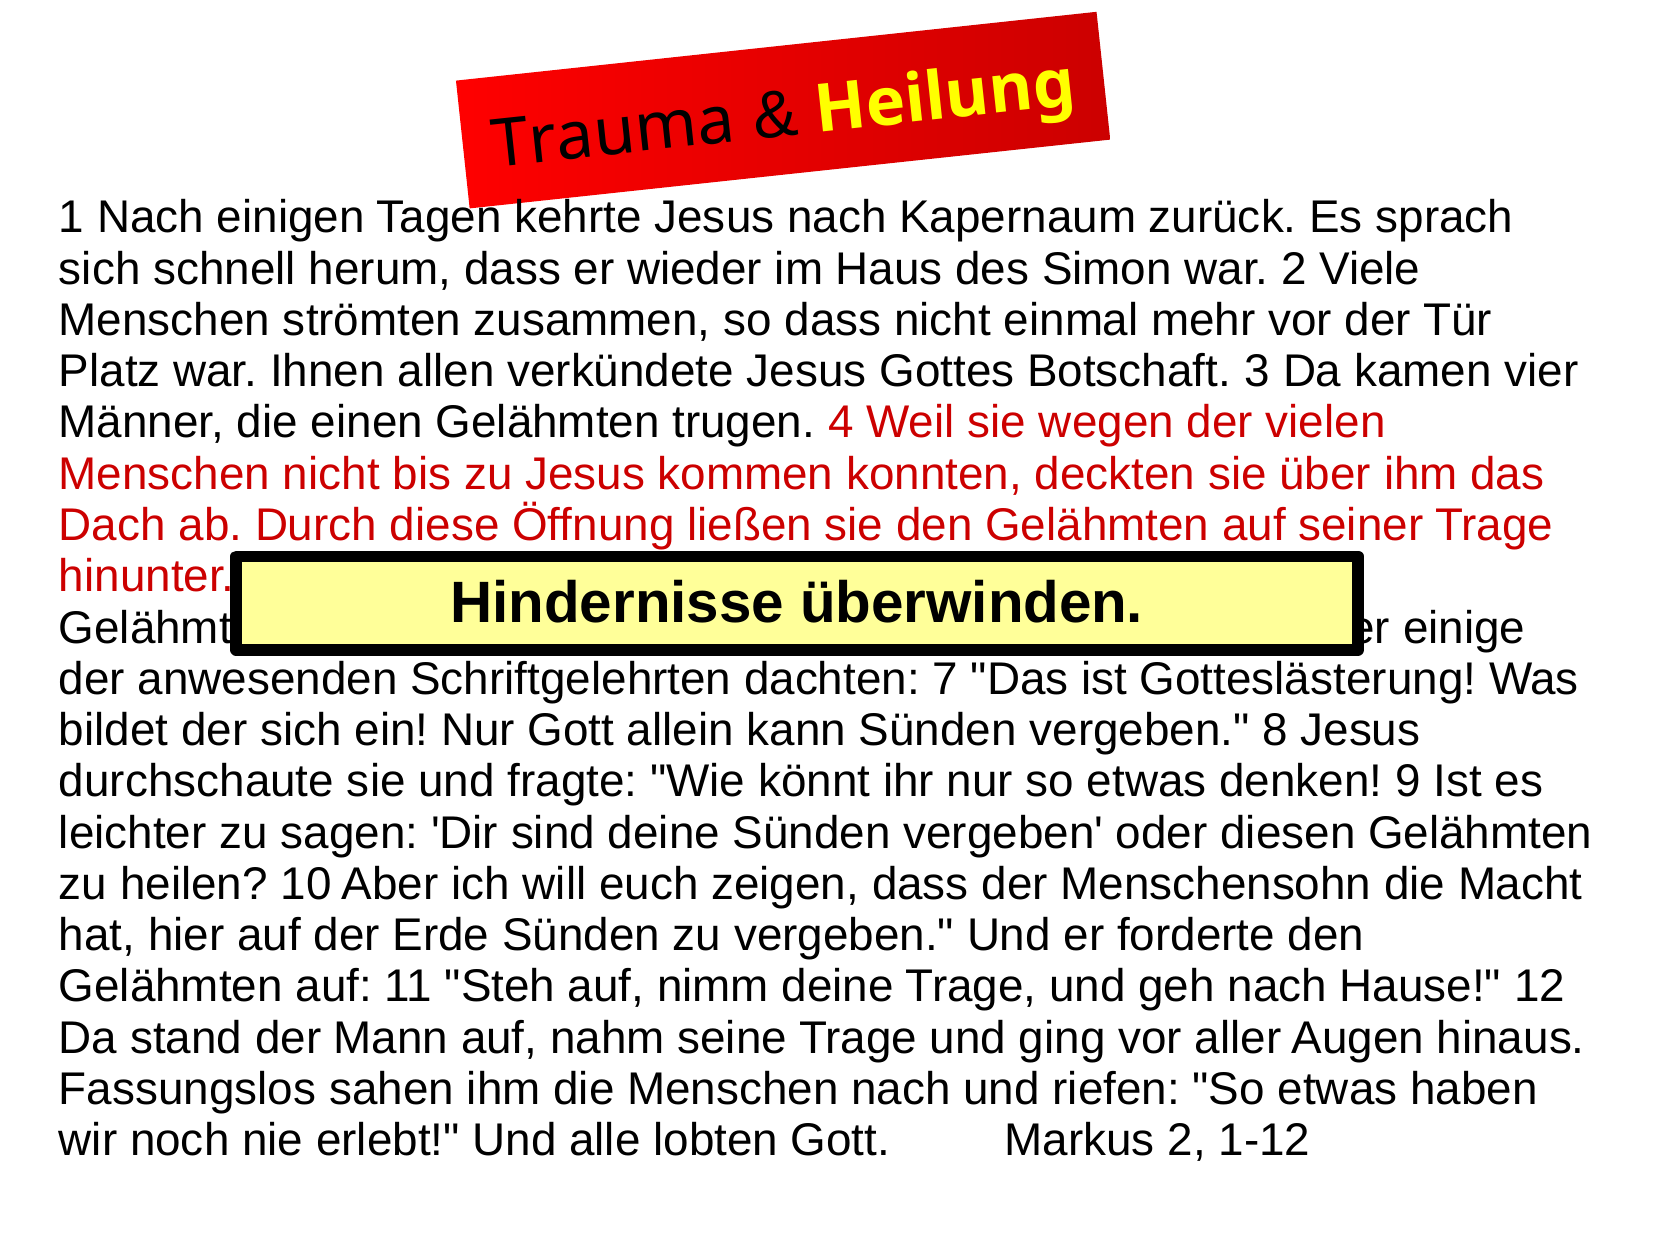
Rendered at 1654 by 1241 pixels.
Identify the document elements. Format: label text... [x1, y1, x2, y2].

subtitle 1 Nach einigen Tagen kehrte Jesus nach Kapernaum zurück. Es sprach sich schnell herum, dass er wieder im Haus des Simon war. 2 Viele Menschen strömten zusammen, so dass nicht einmal mehr vor der Tür Platz war. Ihnen allen verkündete Jesus Gottes Botschaft. 3 Da kamen vier Männer, die einen Gelähmten trugen. 4 Weil sie wegen der vielen Menschen nicht bis zu Jesus kommen konnten, deckten sie über ihm das Dach ab. Durch diese Öffnung ließen sie den Gelähmten auf seiner Trage hinunter.5 Als Jesus ihren festen Glauben sah, sagte er zu dem Gelähmten: "Mein Sohn, deine Sünden sind dir vergeben!" 6 Aber einige der anwesenden Schriftgelehrten dachten: 7 "Das ist Gotteslästerung! Was bildet der sich ein! Nur Gott allein kann Sünden vergeben." 8 Jesus durchschaute sie und fragte: "Wie könnt ihr nur so etwas denken! 9 Ist es leichter zu sagen: 'Dir sind deine Sünden vergeben' oder diesen Gelähmten zu heilen? 10 Aber ich will euch zeigen, dass der Menschensohn die Macht hat, hier auf der Erde Sünden zu vergeben." Und er forderte den Gelähmten auf: 11 "Steh auf, nimm deine Trage, und geh nach Hause!" 12 Da stand der Mann auf, nahm seine Trage und ging vor aller Augen hinaus. Fassungslos sahen ihm die Menschen nach und riefen: "So etwas haben wir noch nie erlebt!" Und alle lobten Gott. Markus 2, 1-12 [59, 93, 1595, 1241]
title Trauma & Heilung [455, 11, 1106, 93]
text_box Hindernisse überwinden. [236, 556, 1359, 650]
